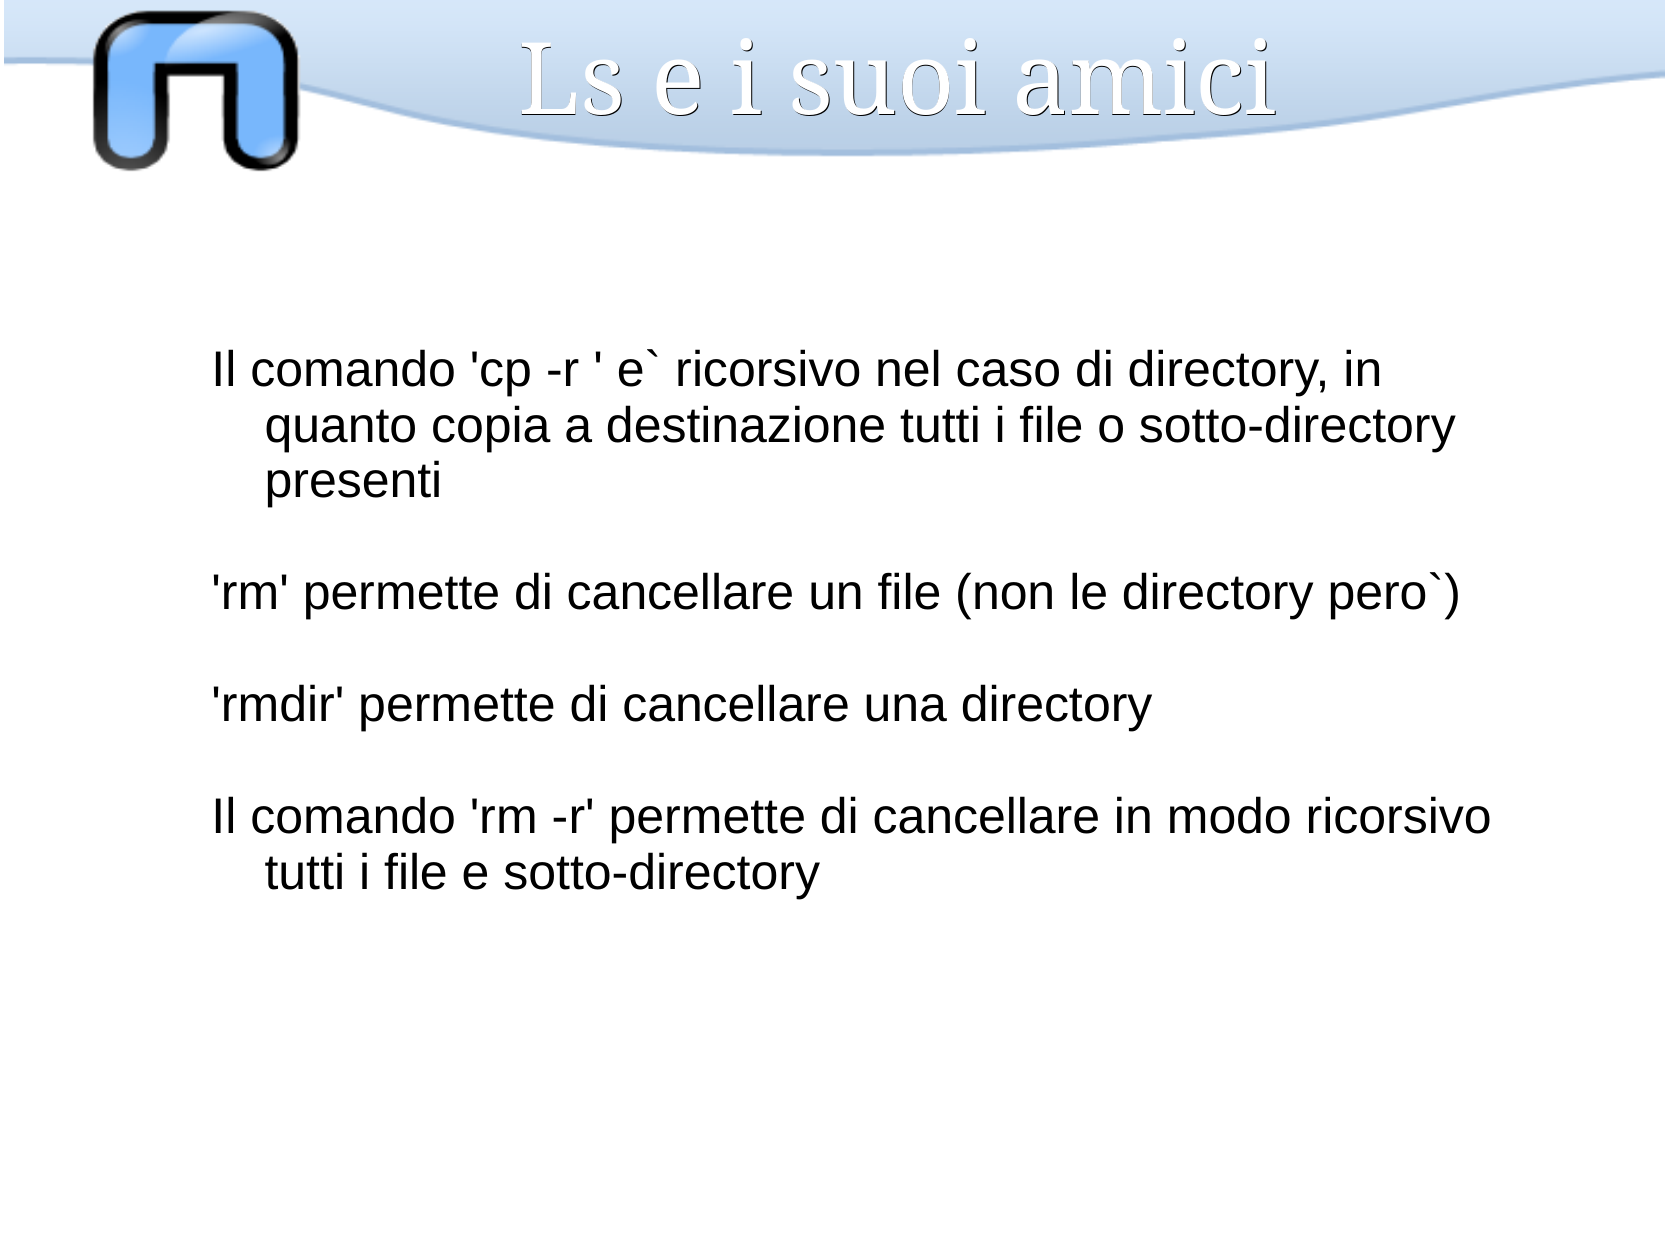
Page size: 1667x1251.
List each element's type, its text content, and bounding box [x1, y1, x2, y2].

picture [0, 0, 1667, 1251]
list Il comando 'cp -r ' e` ricorsivo nel caso di directory, in quanto copia a destinazione tutti i file o sotto-directory presenti 'rm' permette di cancellare un file (non le directory pero`) 'rmdir' permette di cancellare una directory Il comando 'rm -r' permette di cancellare in modo ricorsivo tutti i file e sotto-directory [193, 341, 1536, 1251]
text_box Ls e i suoi amici [373, 0, 1497, 159]
